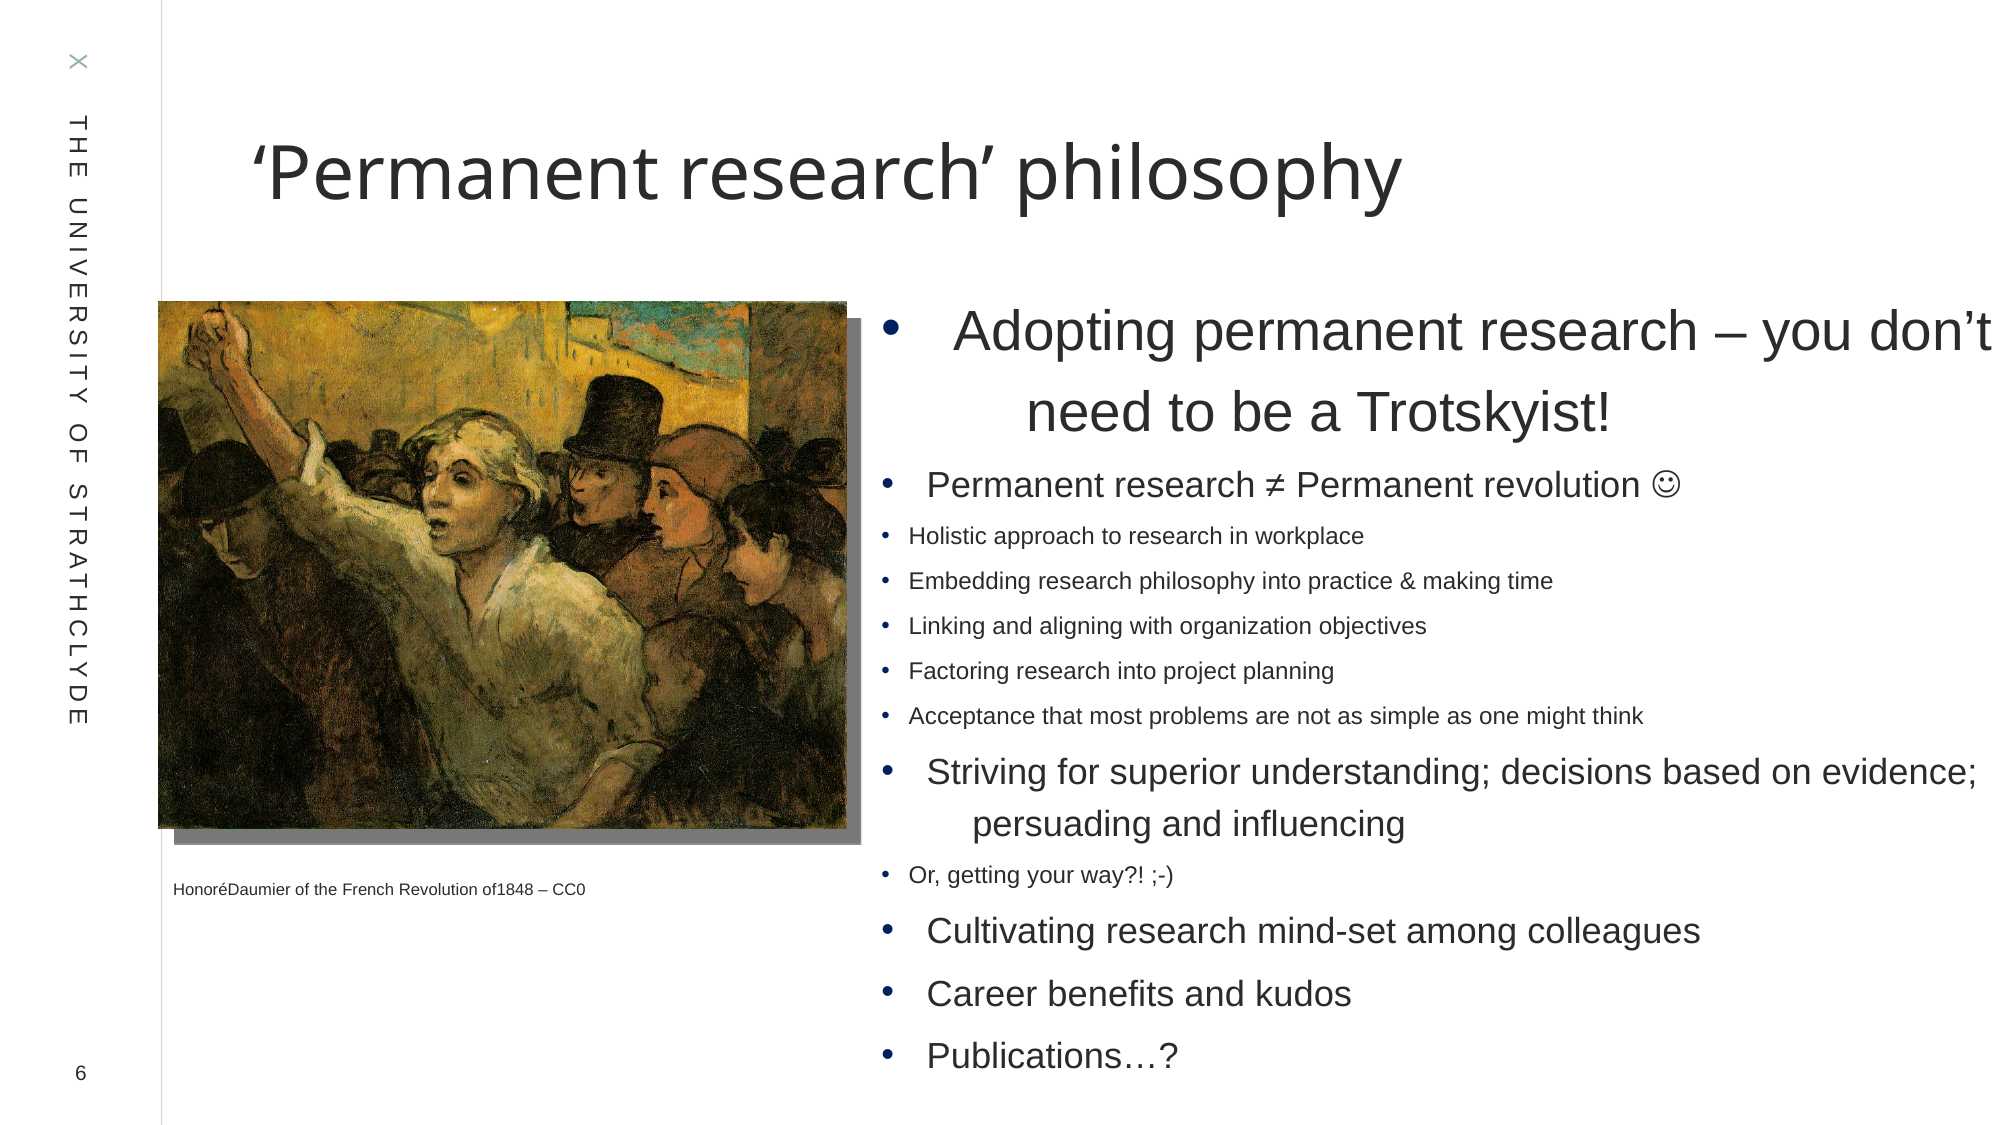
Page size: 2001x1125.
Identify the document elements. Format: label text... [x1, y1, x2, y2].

picture [158, 301, 847, 829]
text_box 6 [38, 1052, 123, 1091]
text_box Honoré Daumier of the French Revolution of 1848 – CC0 [158, 872, 859, 907]
title ‘Permanent research’ philosophy [253, 110, 1907, 233]
list Adopting permanent research – you don’t need to be a Trotskyist! Permanent research ≠ Permanent revolution  Holistic approach to research in workplace Embedding research philosophy into practice & making time Linking and aligning with organization objectives Factoring research into project planning Acceptance that most problems are not as simple as one might think Striving for superior understanding; decisions based on evidence; persuading and influencing Or, getting your way?! ;-) Cultivating research mind-set among colleagues Career benefits and kudos Publications…? [881, 272, 2000, 1091]
